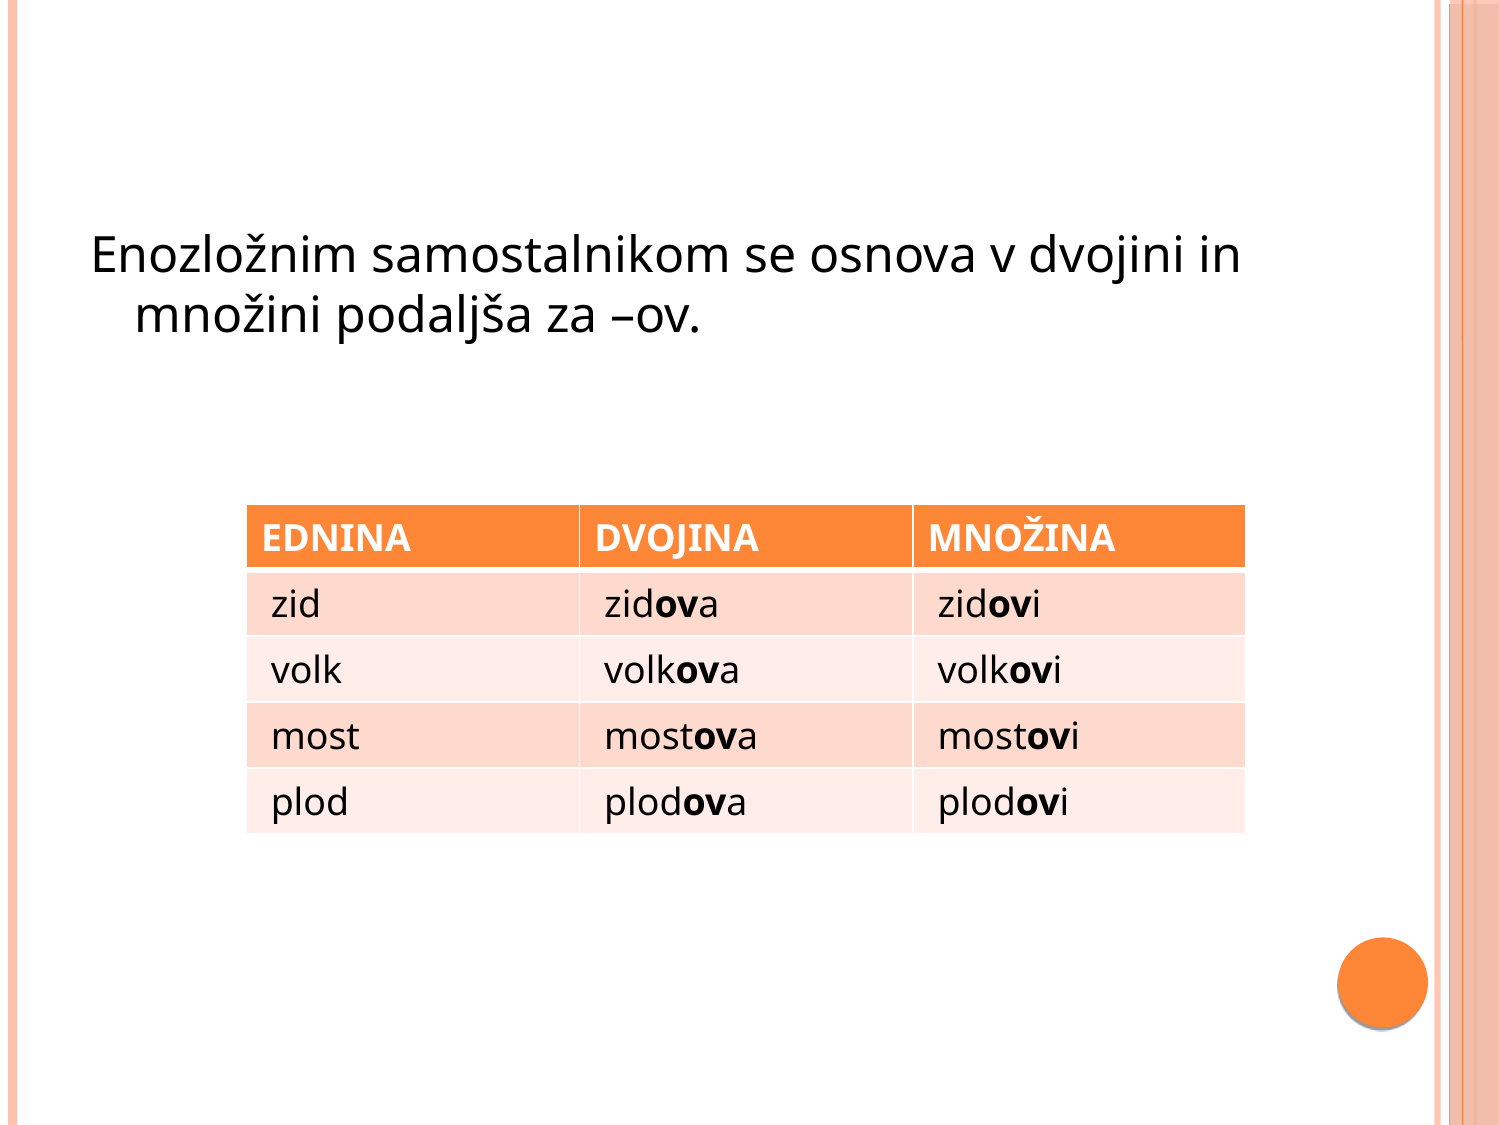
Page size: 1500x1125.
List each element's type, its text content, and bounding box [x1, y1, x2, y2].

table_header DVOJINA [580, 505, 912, 567]
table_cell mostovi [914, 703, 1245, 767]
table_cell plodovi [914, 769, 1245, 833]
table_cell plod [247, 769, 579, 833]
table_cell volk [247, 637, 579, 701]
table_cell mostova [580, 703, 912, 767]
table_cell zidova [580, 573, 912, 635]
table_cell plodova [580, 769, 912, 833]
table_cell volkovi [914, 637, 1245, 701]
table_cell volkova [580, 637, 912, 701]
table_header EDNINA [247, 505, 579, 567]
table_cell most [247, 703, 579, 767]
table_cell zid [247, 573, 579, 635]
table_cell zidovi [914, 573, 1245, 635]
table_header MNOŽINA [914, 505, 1245, 567]
list Enozložnim samostalnikom se osnova v dvojini in množini podaljša za –ov. [75, 70, 1300, 1062]
